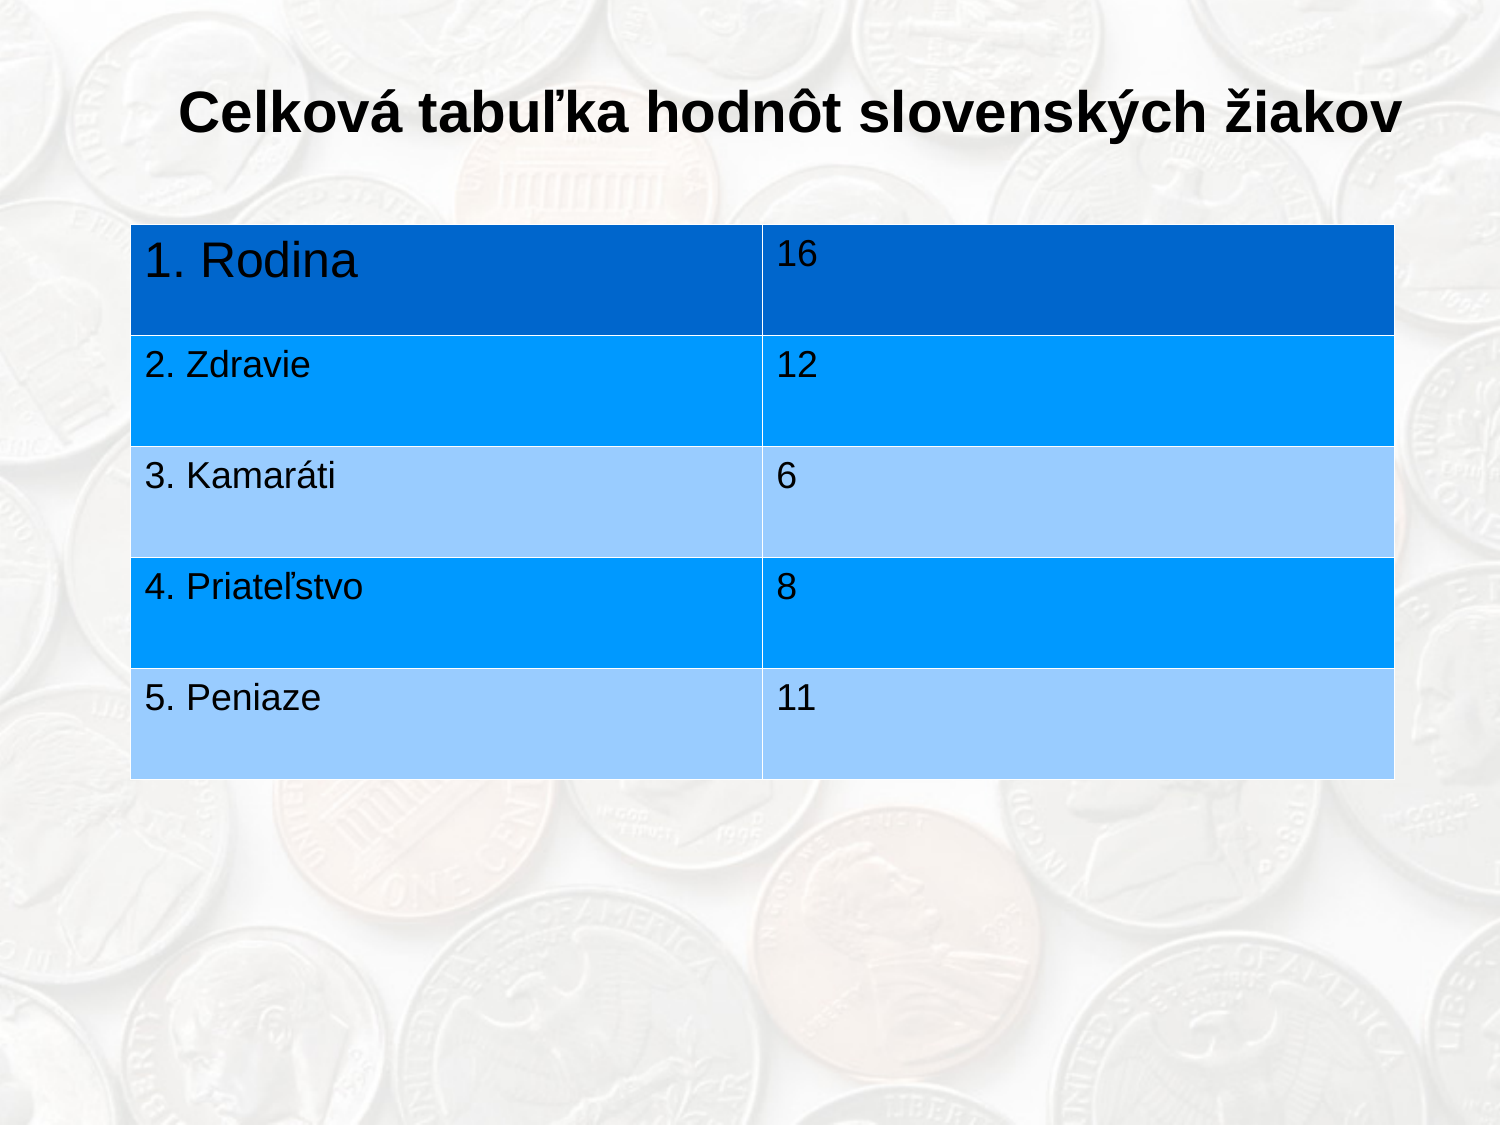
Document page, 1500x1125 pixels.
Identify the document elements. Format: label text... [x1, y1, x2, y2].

table_cell 3. Kamaráti [131, 447, 762, 557]
table_cell 4. Priateľstvo [131, 558, 762, 668]
table_cell 11 [763, 669, 1394, 779]
table_header 16 [763, 225, 1394, 335]
picture [0, 0, 1500, 1125]
table_cell 8 [763, 558, 1394, 668]
table_cell 6 [763, 447, 1394, 557]
table_cell 5. Peniaze [131, 669, 762, 779]
table_cell 12 [763, 336, 1394, 446]
table_cell 2. Zdravie [131, 336, 762, 446]
title Celková tabuľka hodnôt slovenských žiakov [153, 59, 1430, 154]
table_header 1. Rodina [131, 225, 762, 335]
